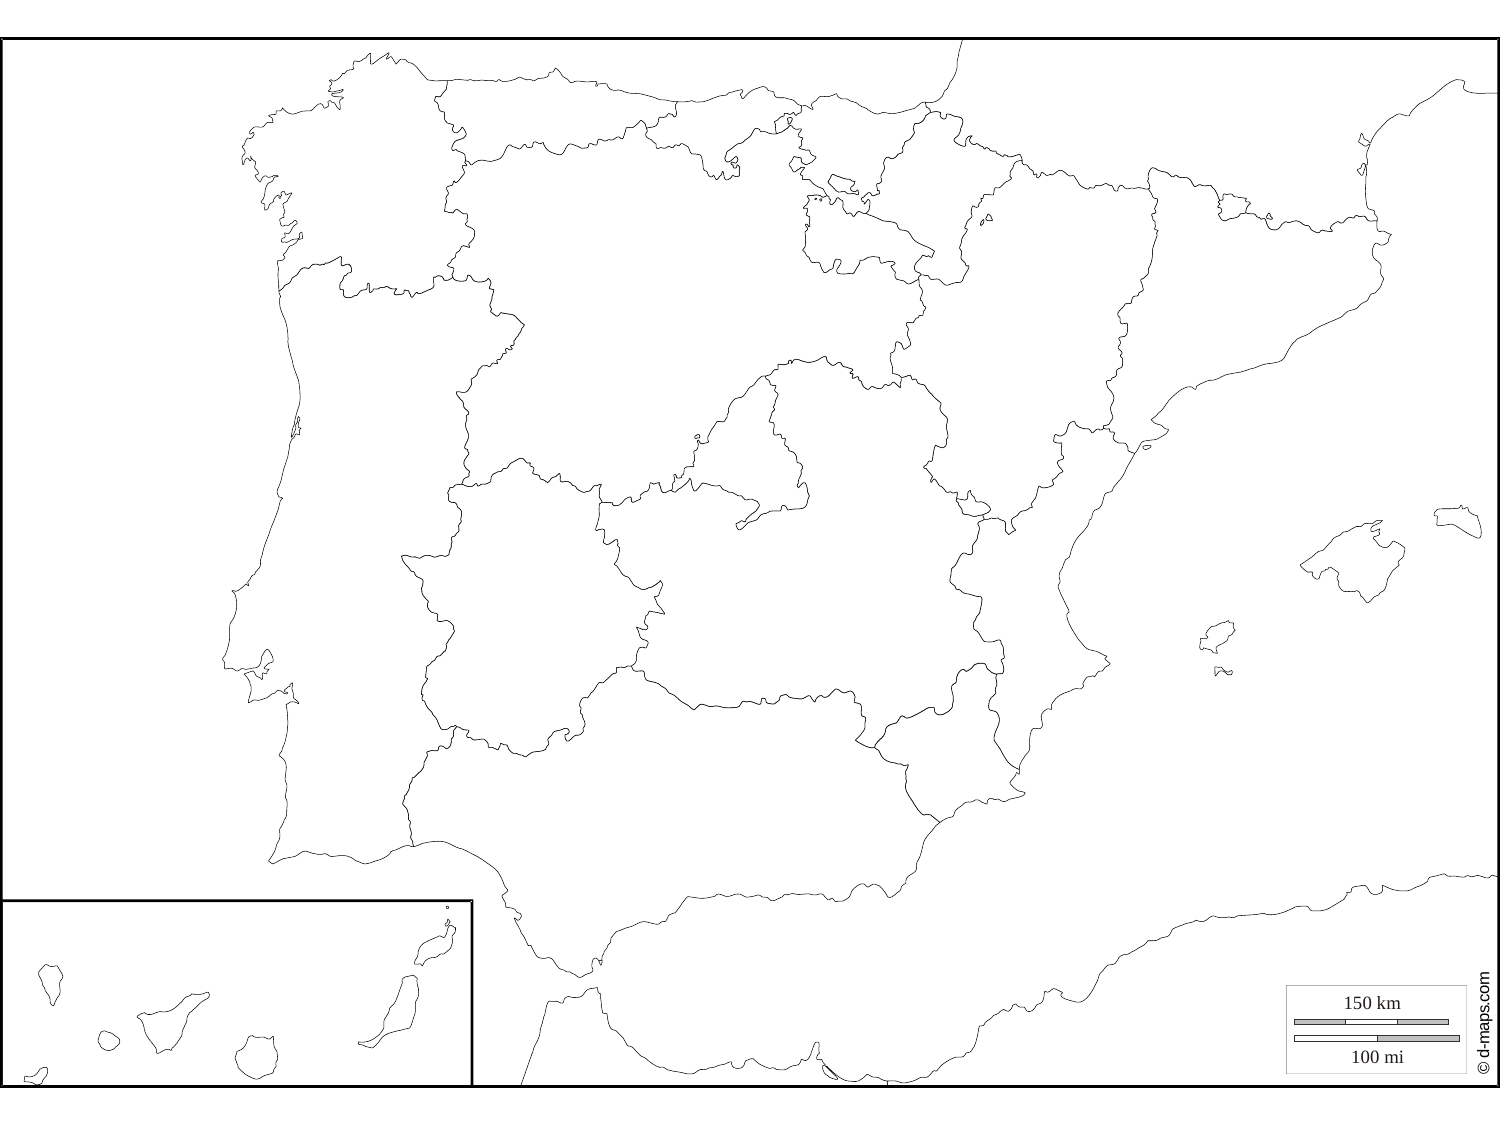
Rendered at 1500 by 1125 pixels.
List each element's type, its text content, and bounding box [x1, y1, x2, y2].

text_box - [1473, 1044, 1493, 1050]
text_box © [1473, 1062, 1493, 1074]
text_box p [1473, 1014, 1493, 1023]
text_box m [1473, 1031, 1493, 1044]
text_box m [1473, 971, 1493, 986]
picture [1286, 985, 1467, 1074]
text_box . [1473, 1002, 1493, 1006]
text_box a [1473, 1023, 1493, 1031]
text_box 100 mi [1351, 1044, 1404, 1067]
text_box [0, 37, 1500, 1088]
text_box o [1473, 986, 1493, 994]
text_box c [1473, 994, 1493, 1002]
text_box s [1473, 1006, 1493, 1014]
text_box d [1473, 1050, 1493, 1058]
text_box 150 km [1343, 991, 1401, 1013]
